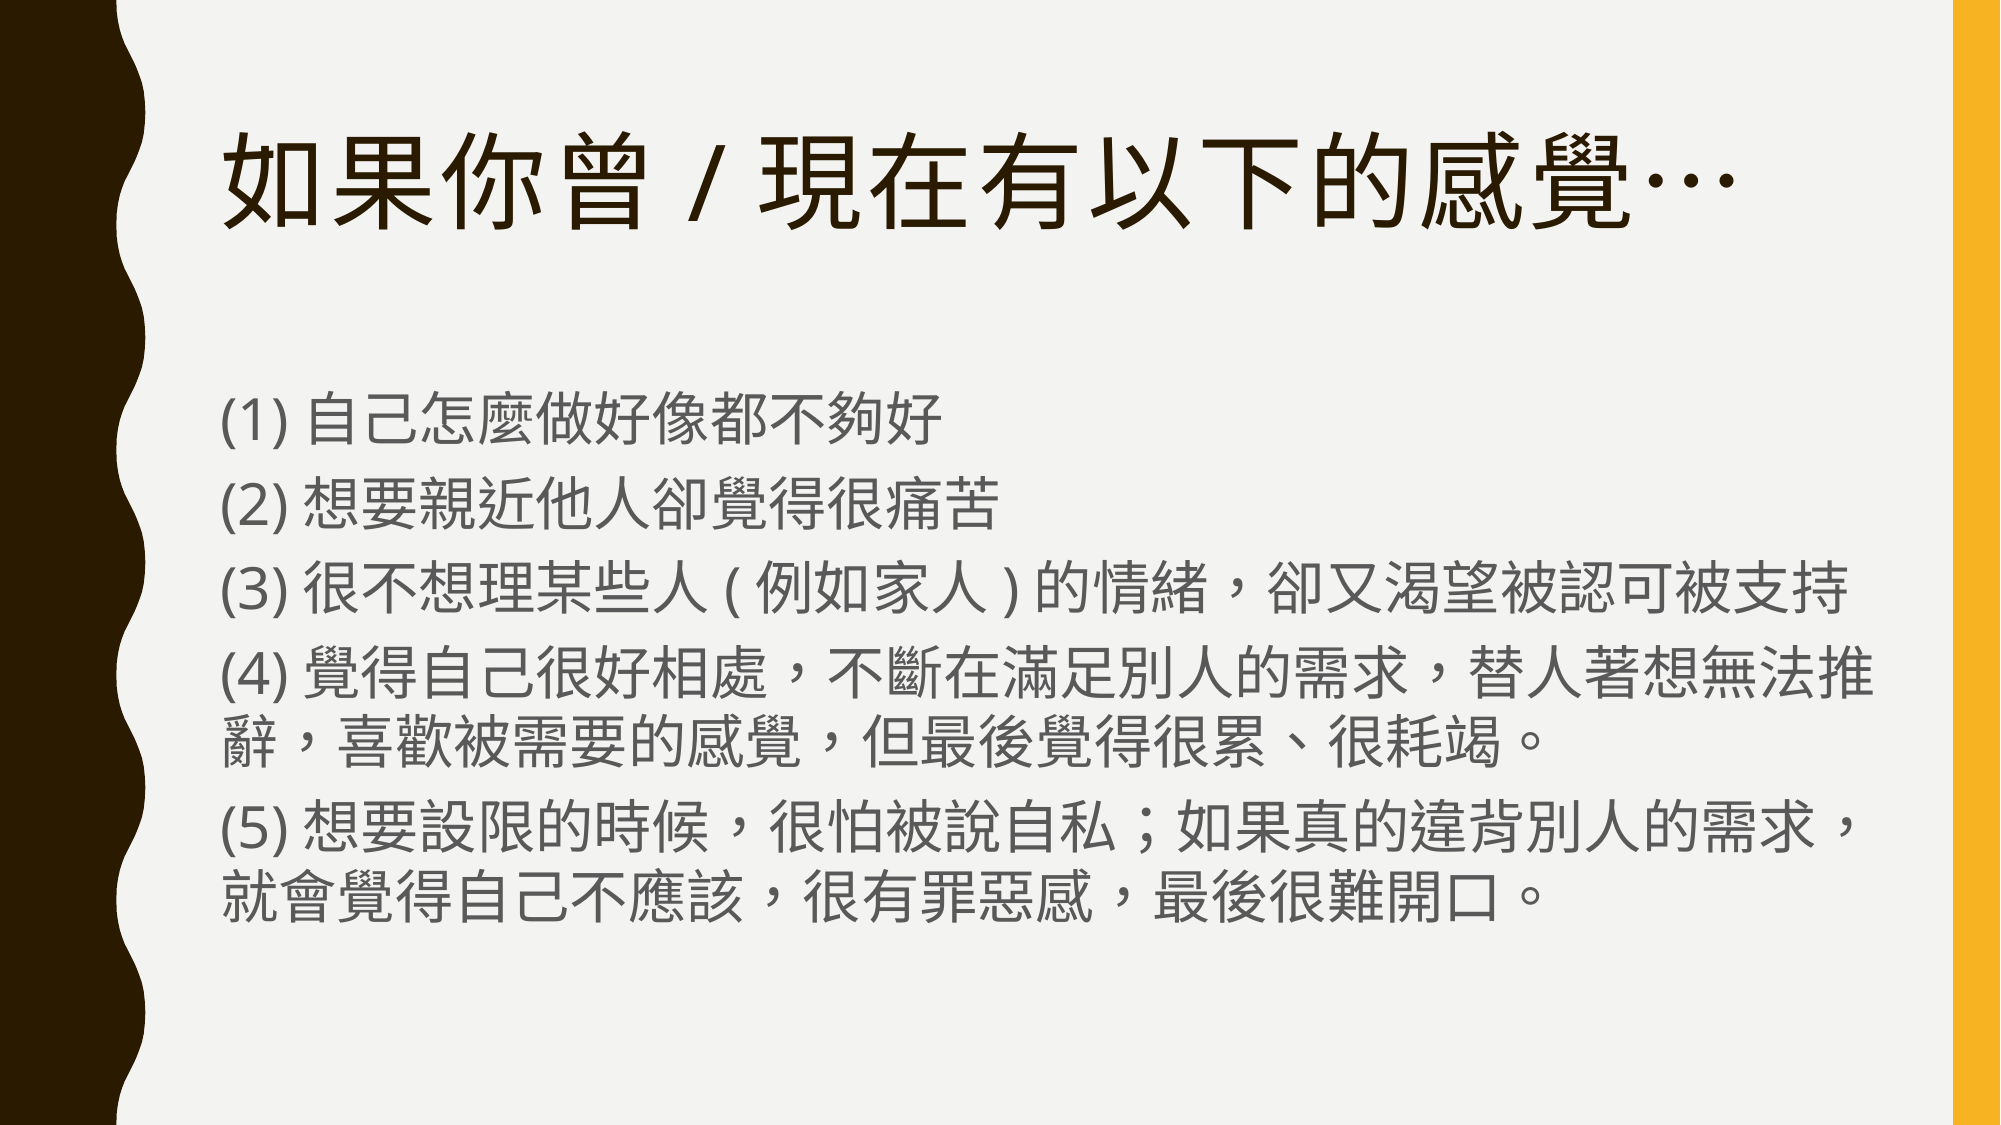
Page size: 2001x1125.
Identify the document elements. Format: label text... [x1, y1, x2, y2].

list (1)自己怎麼做好像都不夠好 (2)想要親近他人卻覺得很痛苦 (3)很不想理某些人(例如家人)的情緒，卻又渴望被認可被支持 (4)覺得自己很好相處，不斷在滿足別人的需求，替人著想無法推辭，喜歡被需要的感覺，但最後覺得很累、很耗竭。 (5)想要設限的時候，很怕被說自私；如果真的違背別人的需求，就會覺得自己不應該，很有罪惡感，最後很難開口。 [205, 375, 1895, 965]
title 如果你曾/現在有以下的感覺… [205, 122, 1876, 308]
